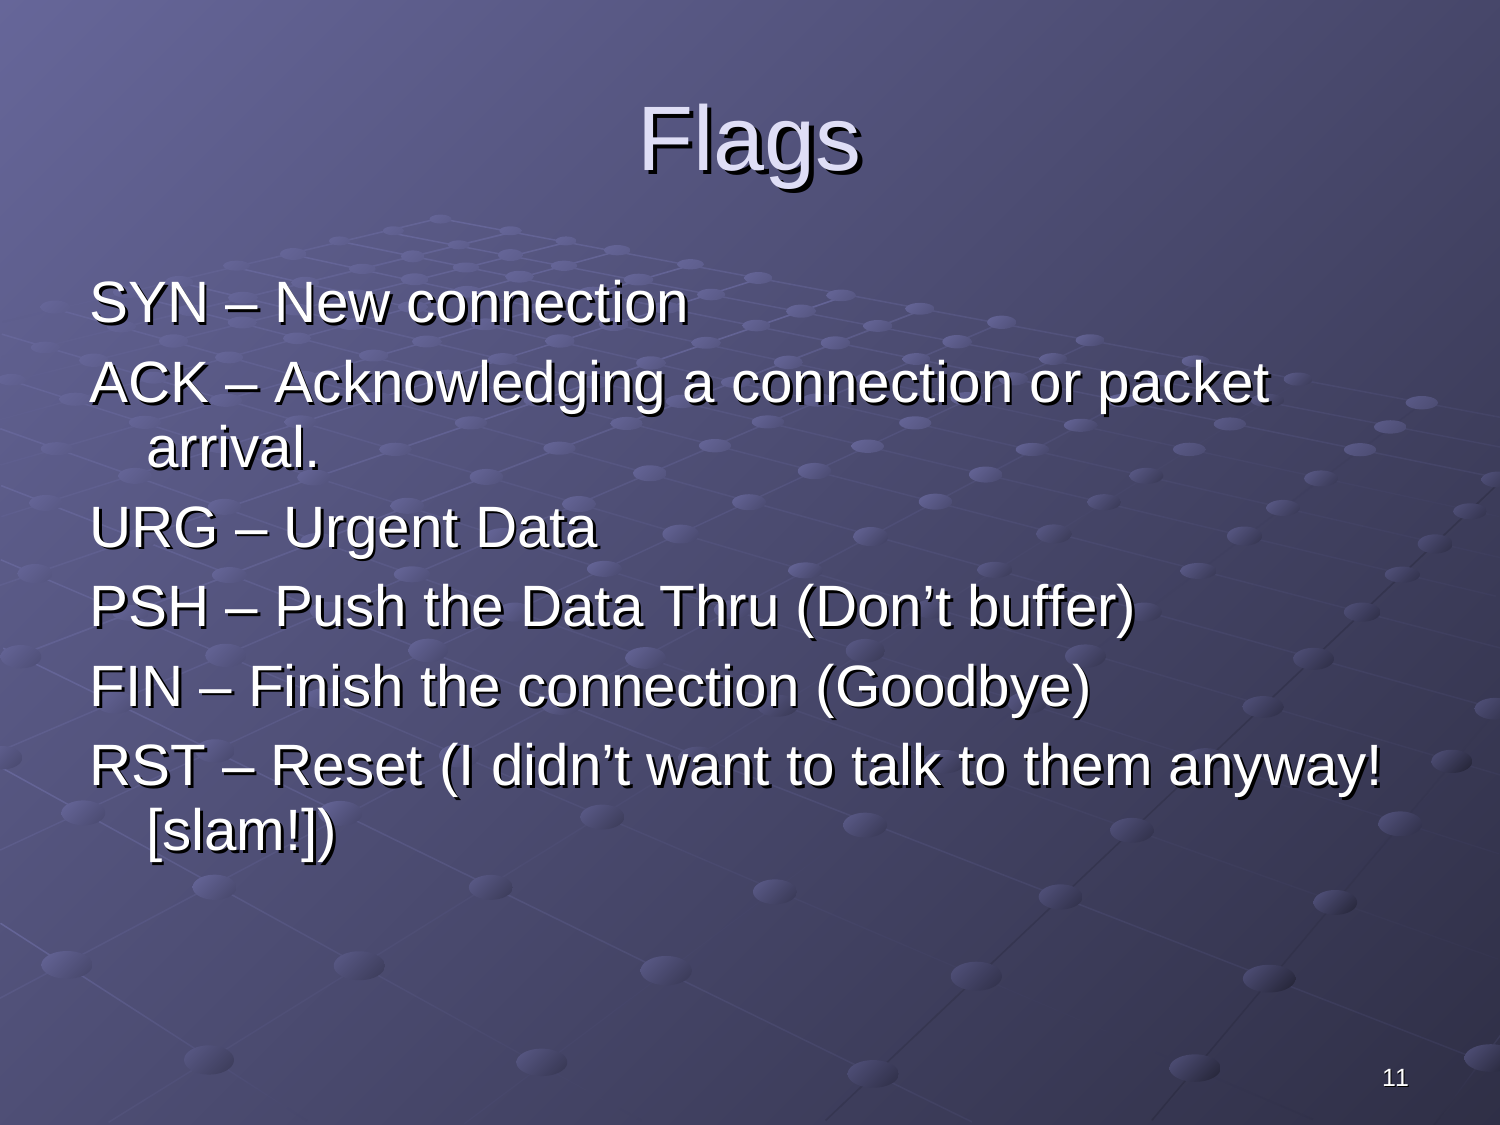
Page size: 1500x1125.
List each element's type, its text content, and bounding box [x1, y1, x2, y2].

list SYN – New connection ACK – Acknowledging a connection or packet arrival. URG – Urgent Data PSH – Push the Data Thru (Don’t buffer) FIN – Finish the connection (Goodbye) RST – Reset (I didn’t want to talk to them anyway! [slam!]) [75, 262, 1426, 1007]
title Flags [75, 45, 1426, 233]
